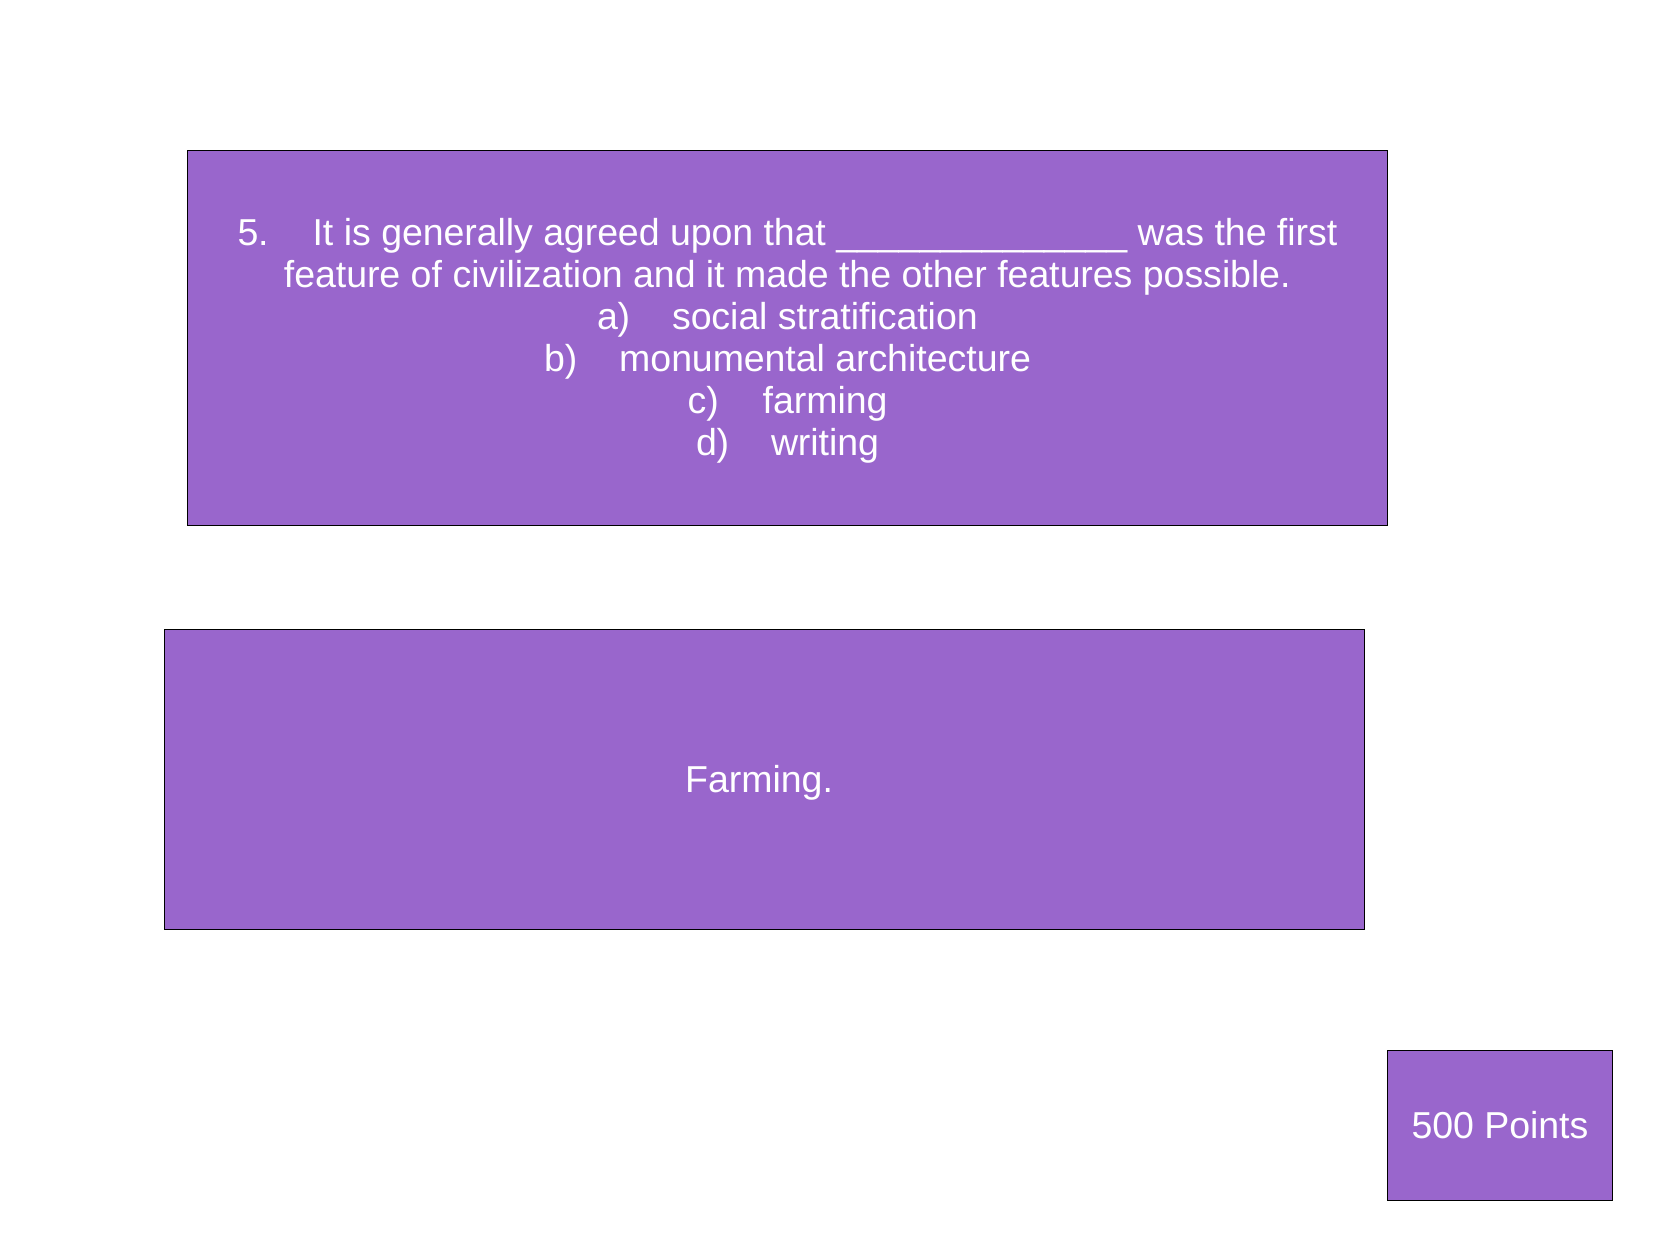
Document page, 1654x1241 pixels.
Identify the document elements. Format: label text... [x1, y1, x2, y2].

text_box 5. It is generally agreed upon that ______________ was the first feature of civilization and it made the other features possible. a) social stratification b) monumental architecture c) farming d) writing [187, 150, 1388, 526]
text_box 500 Points [1387, 1050, 1613, 1201]
text_box Farming. [164, 629, 1365, 930]
